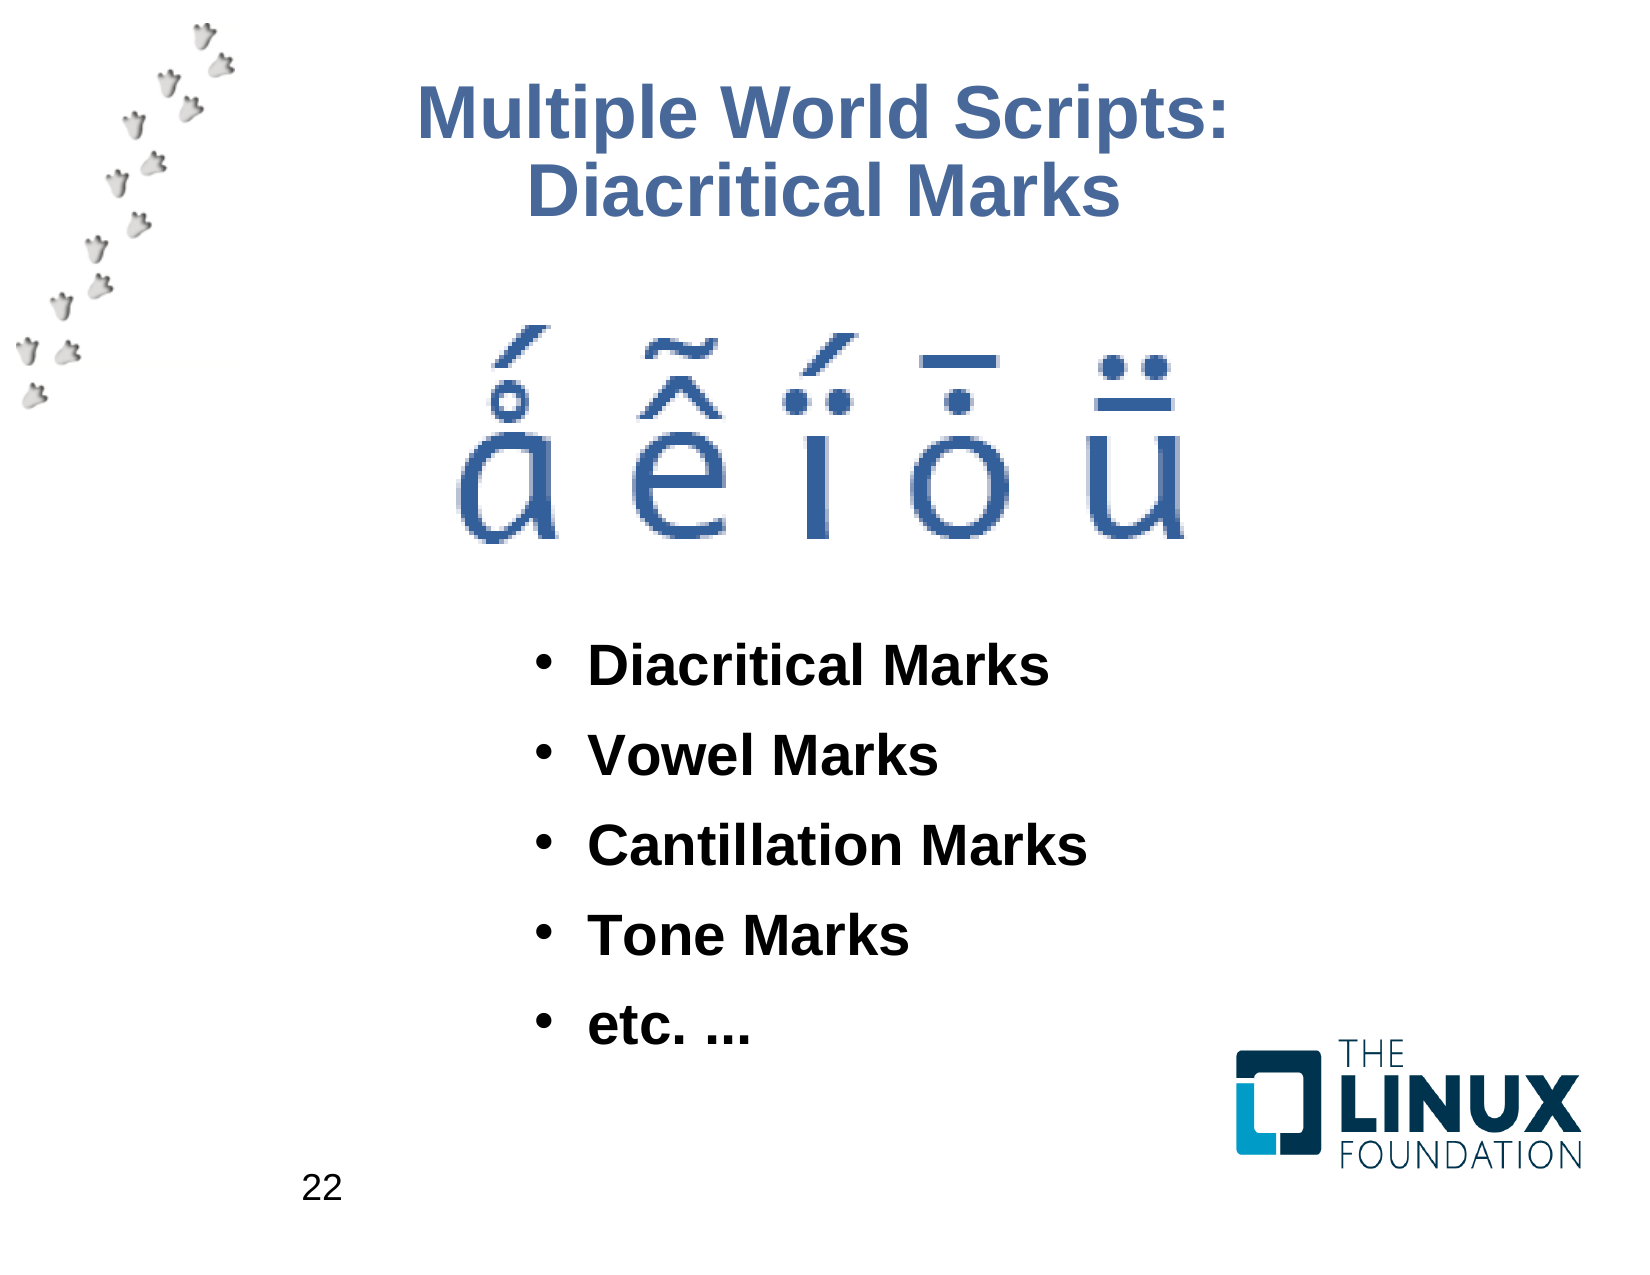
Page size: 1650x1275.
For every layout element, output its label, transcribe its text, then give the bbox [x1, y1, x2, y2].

title Multiple World Scripts: Diacritical Marks [135, 57, 1515, 251]
picture [427, 308, 1223, 587]
list Diacritical Marks Vowel Marks Cantillation Marks Tone Marks etc. ... [498, 637, 1152, 1126]
picture [1216, 1012, 1613, 1200]
picture [16, 23, 235, 430]
